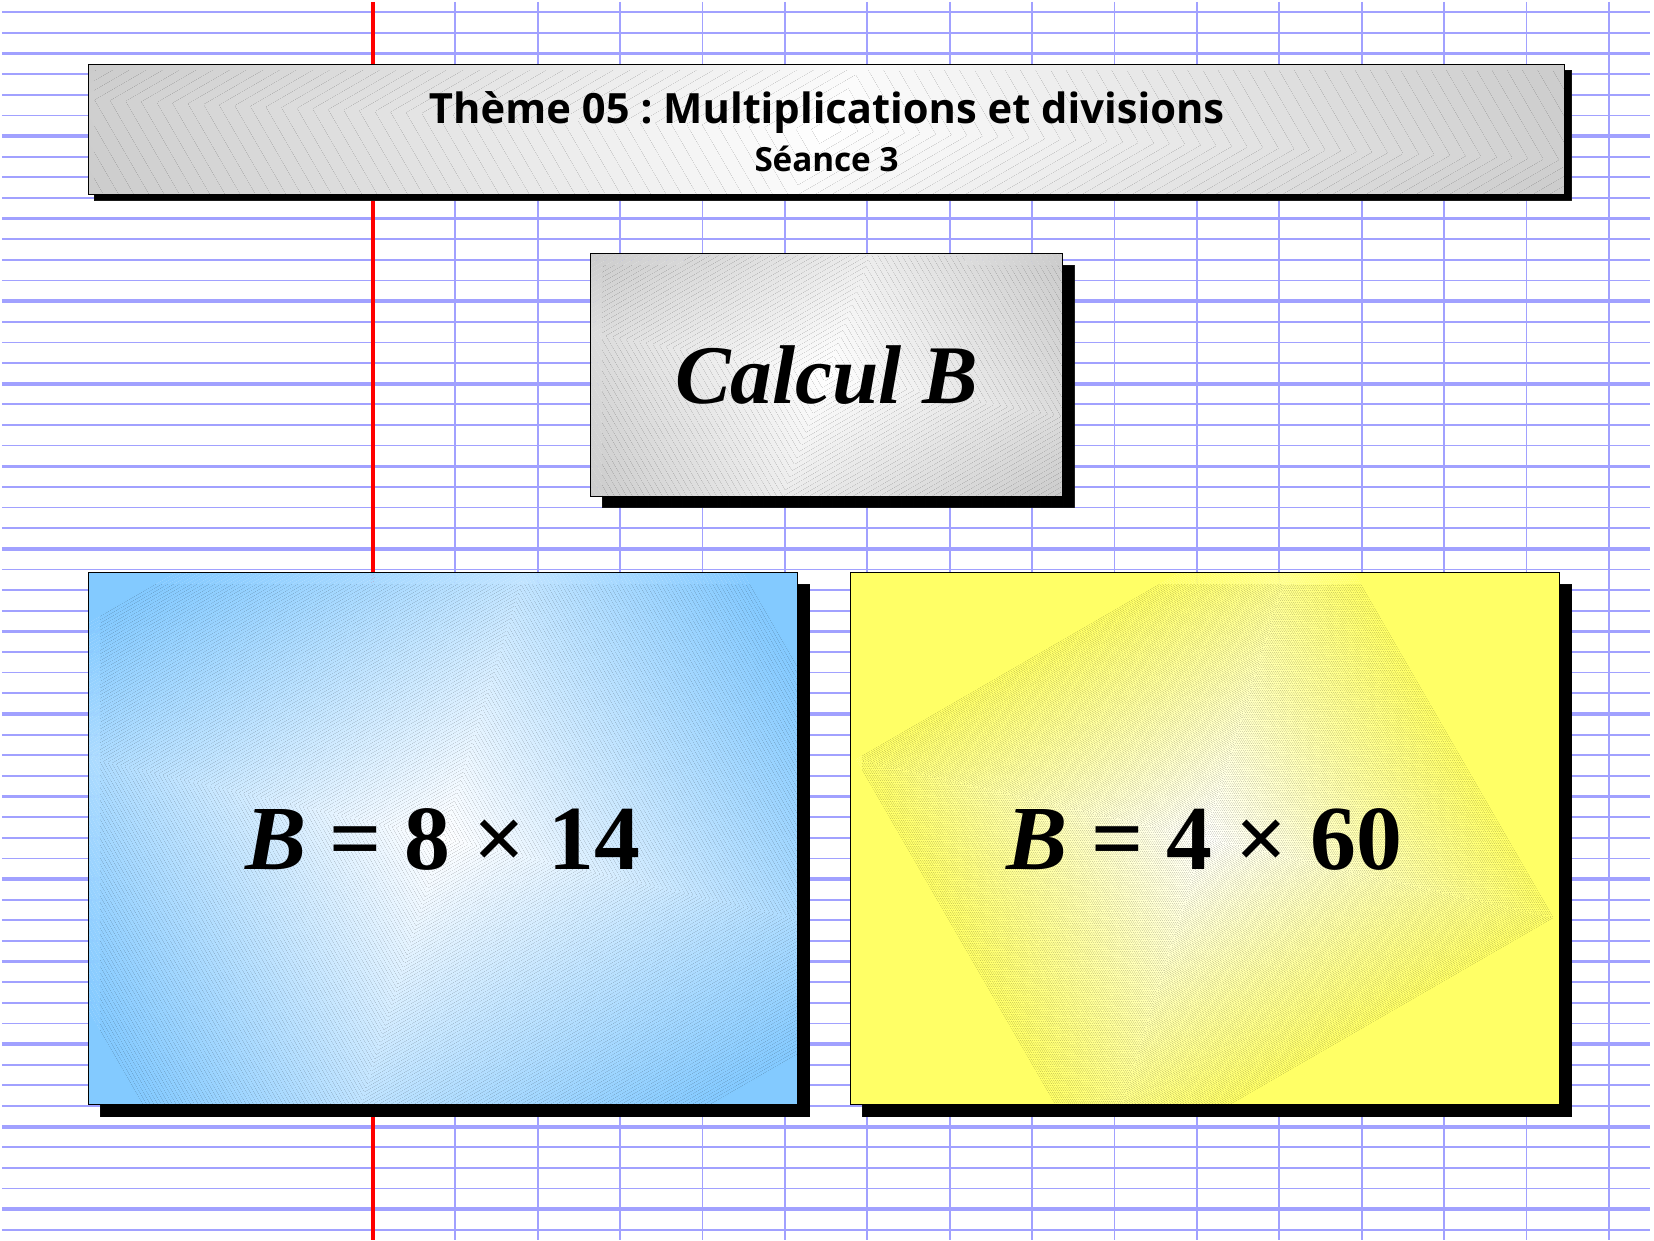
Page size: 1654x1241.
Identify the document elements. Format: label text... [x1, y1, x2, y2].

text_box B = 8 × 14 [88, 572, 798, 1105]
text_box Calcul B [590, 253, 1063, 497]
text_box Thème 05 : Multiplications et divisions Séance 3 [88, 64, 1565, 195]
picture [0, 0, 1654, 1241]
text_box B = 4 × 60 [850, 572, 1560, 1105]
